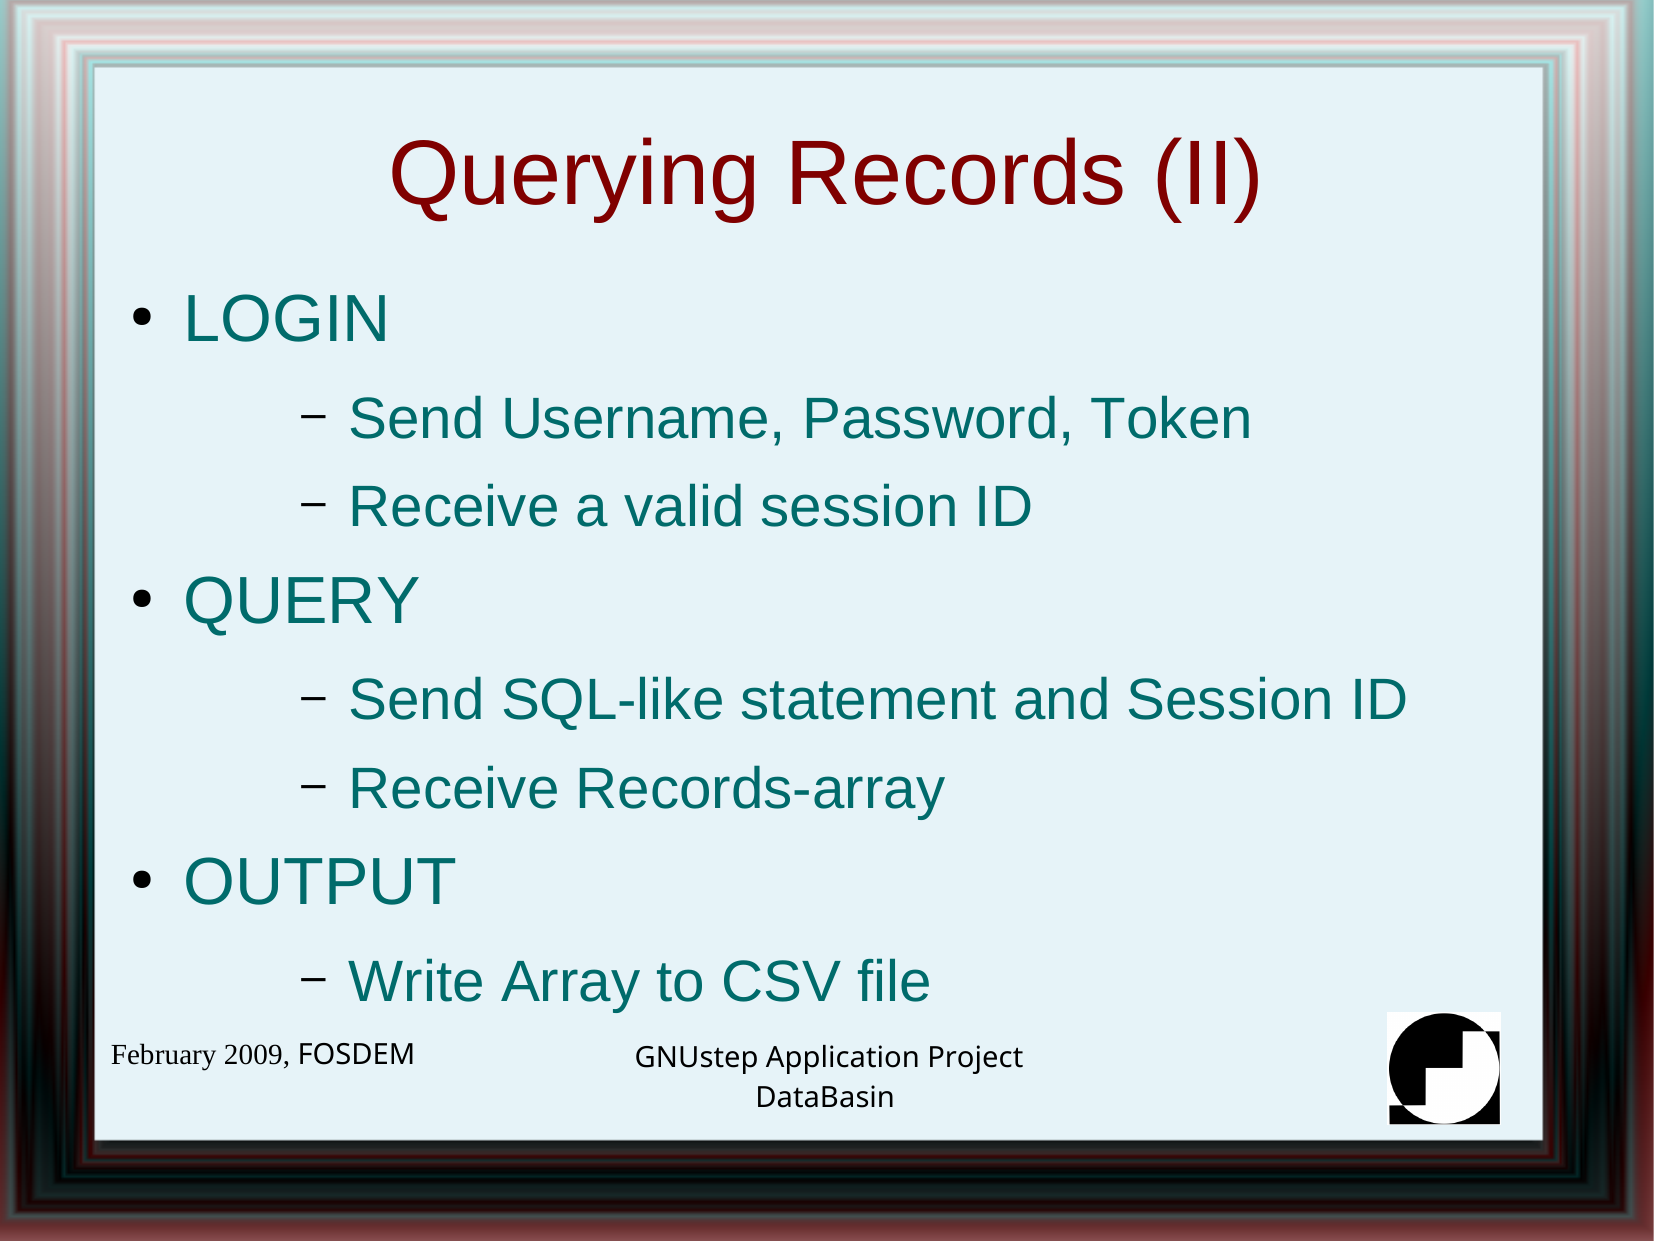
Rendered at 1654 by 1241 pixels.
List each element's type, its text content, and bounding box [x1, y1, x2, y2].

picture [0, 0, 1654, 1241]
title Querying Records (II) [118, 88, 1536, 257]
list LOGIN Send Username, Password, Token Receive a valid session ID QUERY Send SQL-like statement and Session ID Receive Records-array OUTPUT Write Array to CSV file [112, 281, 1501, 1014]
